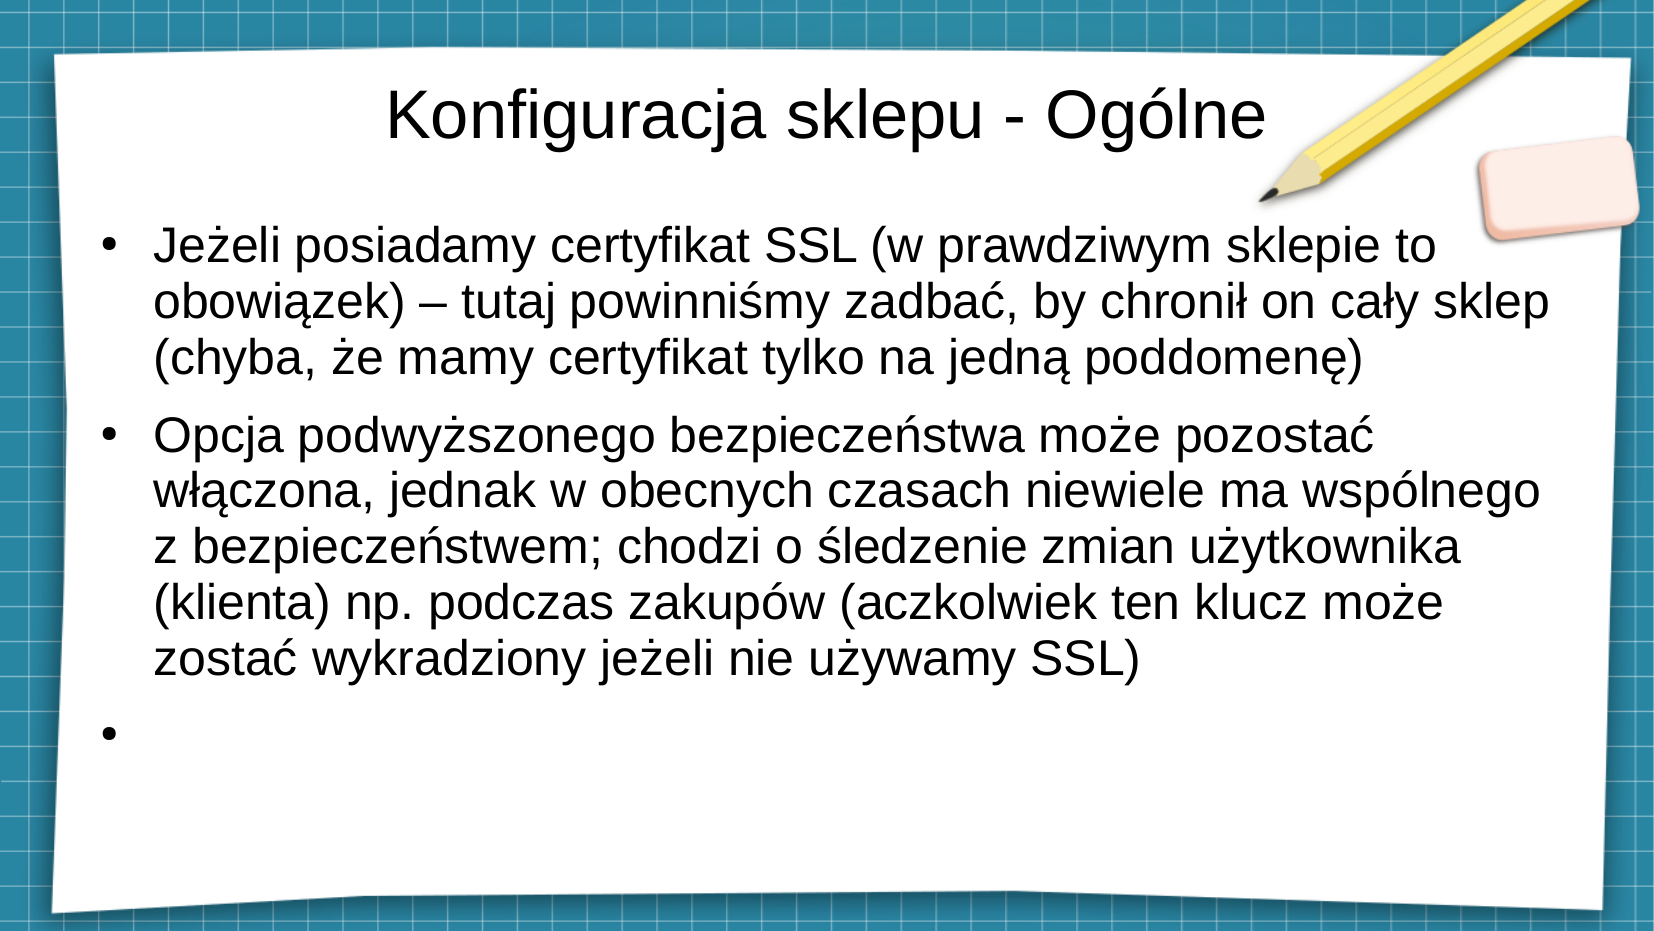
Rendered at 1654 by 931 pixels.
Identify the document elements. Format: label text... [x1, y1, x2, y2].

picture [0, 0, 1654, 931]
title Konfiguracja sklepu - Ogólne [82, 37, 1571, 193]
list Jeżeli posiadamy certyfikat SSL (w prawdziwym sklepie to obowiązek) – tutaj powinniśmy zadbać, by chronił on cały sklep (chyba, że mamy certyfikat tylko na jedną poddomenę) Opcja podwyższonego bezpieczeństwa może pozostać włączona, jednak w obecnych czasach niewiele ma wspólnego z bezpieczeństwem; chodzi o śledzenie zmian użytkownika (klienta) np. podczas zakupów (aczkolwiek ten klucz może zostać wykradziony jeżeli nie używamy SSL) [82, 217, 1571, 758]
